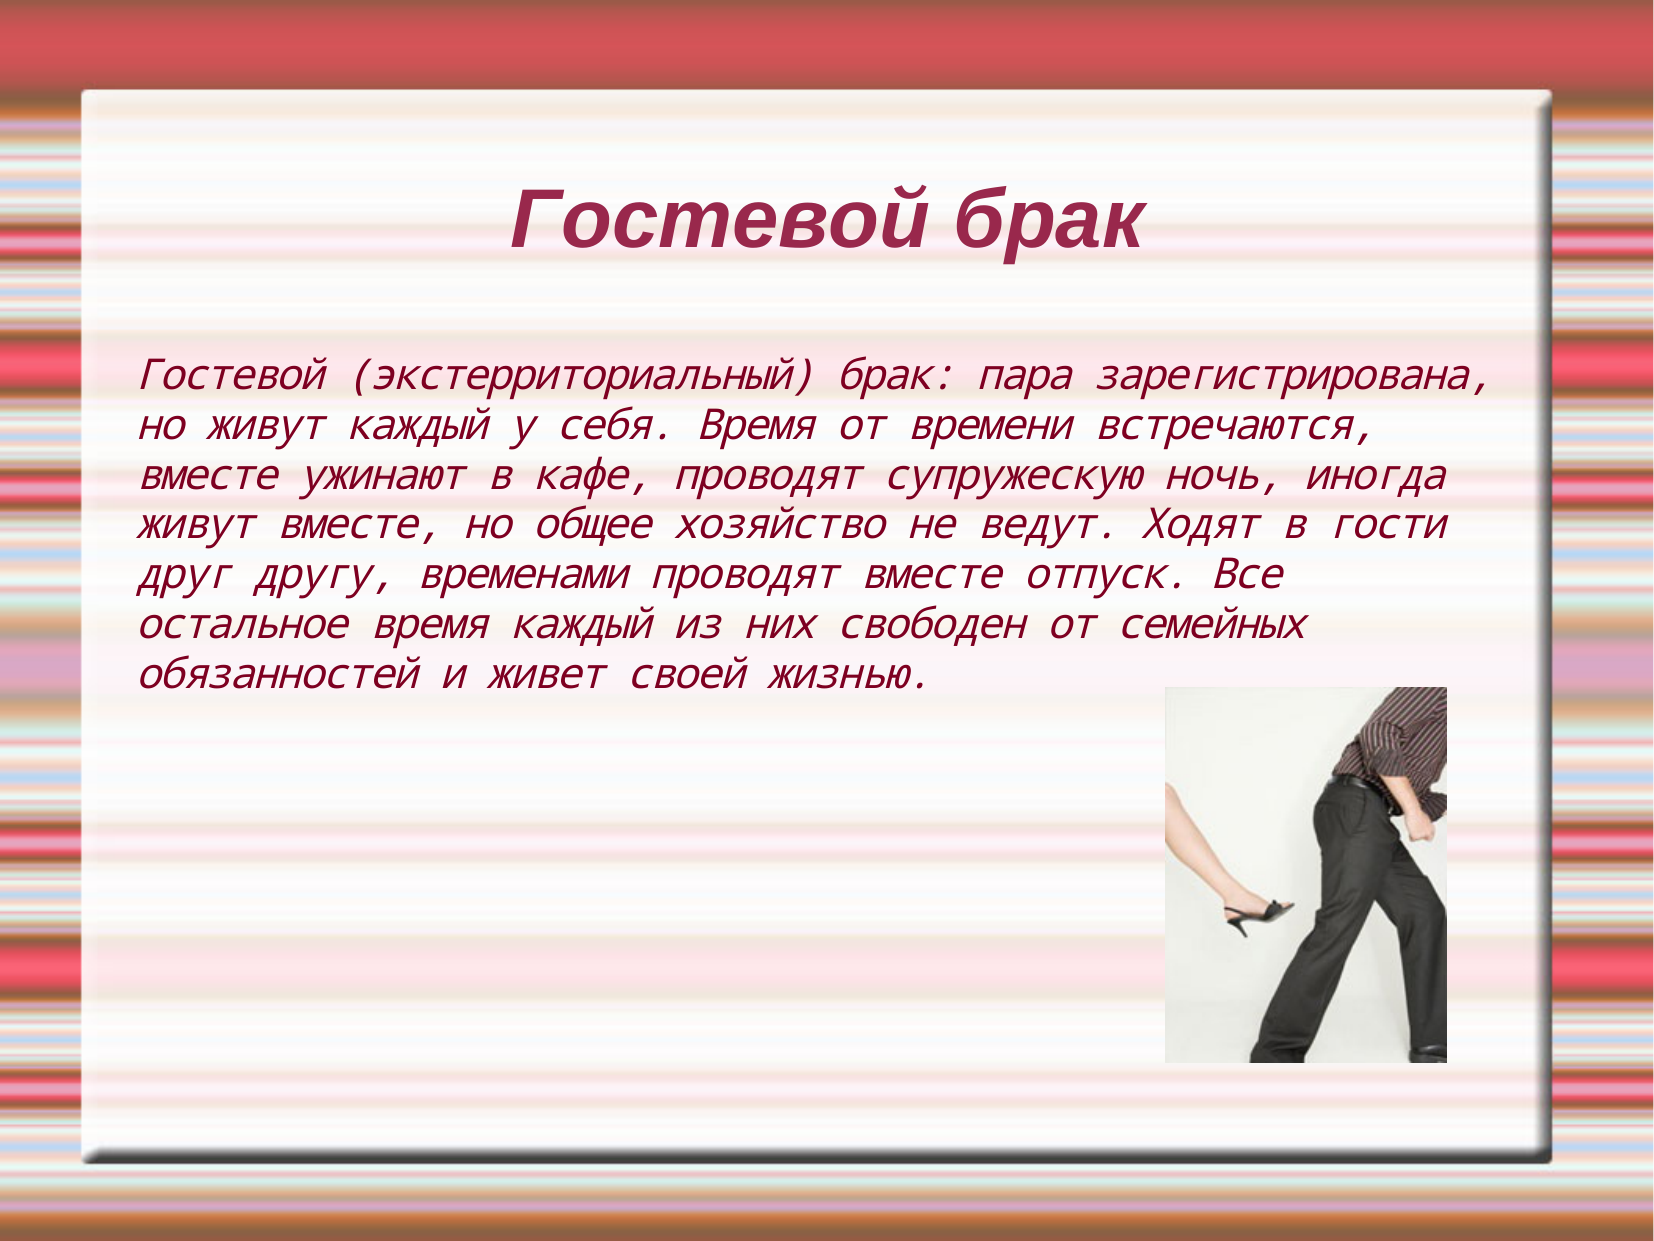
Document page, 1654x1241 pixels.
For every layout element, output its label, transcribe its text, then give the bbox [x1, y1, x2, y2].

picture [0, 0, 1654, 1241]
chart [134, 350, 1515, 1132]
title Гостевой брак [121, 114, 1534, 322]
